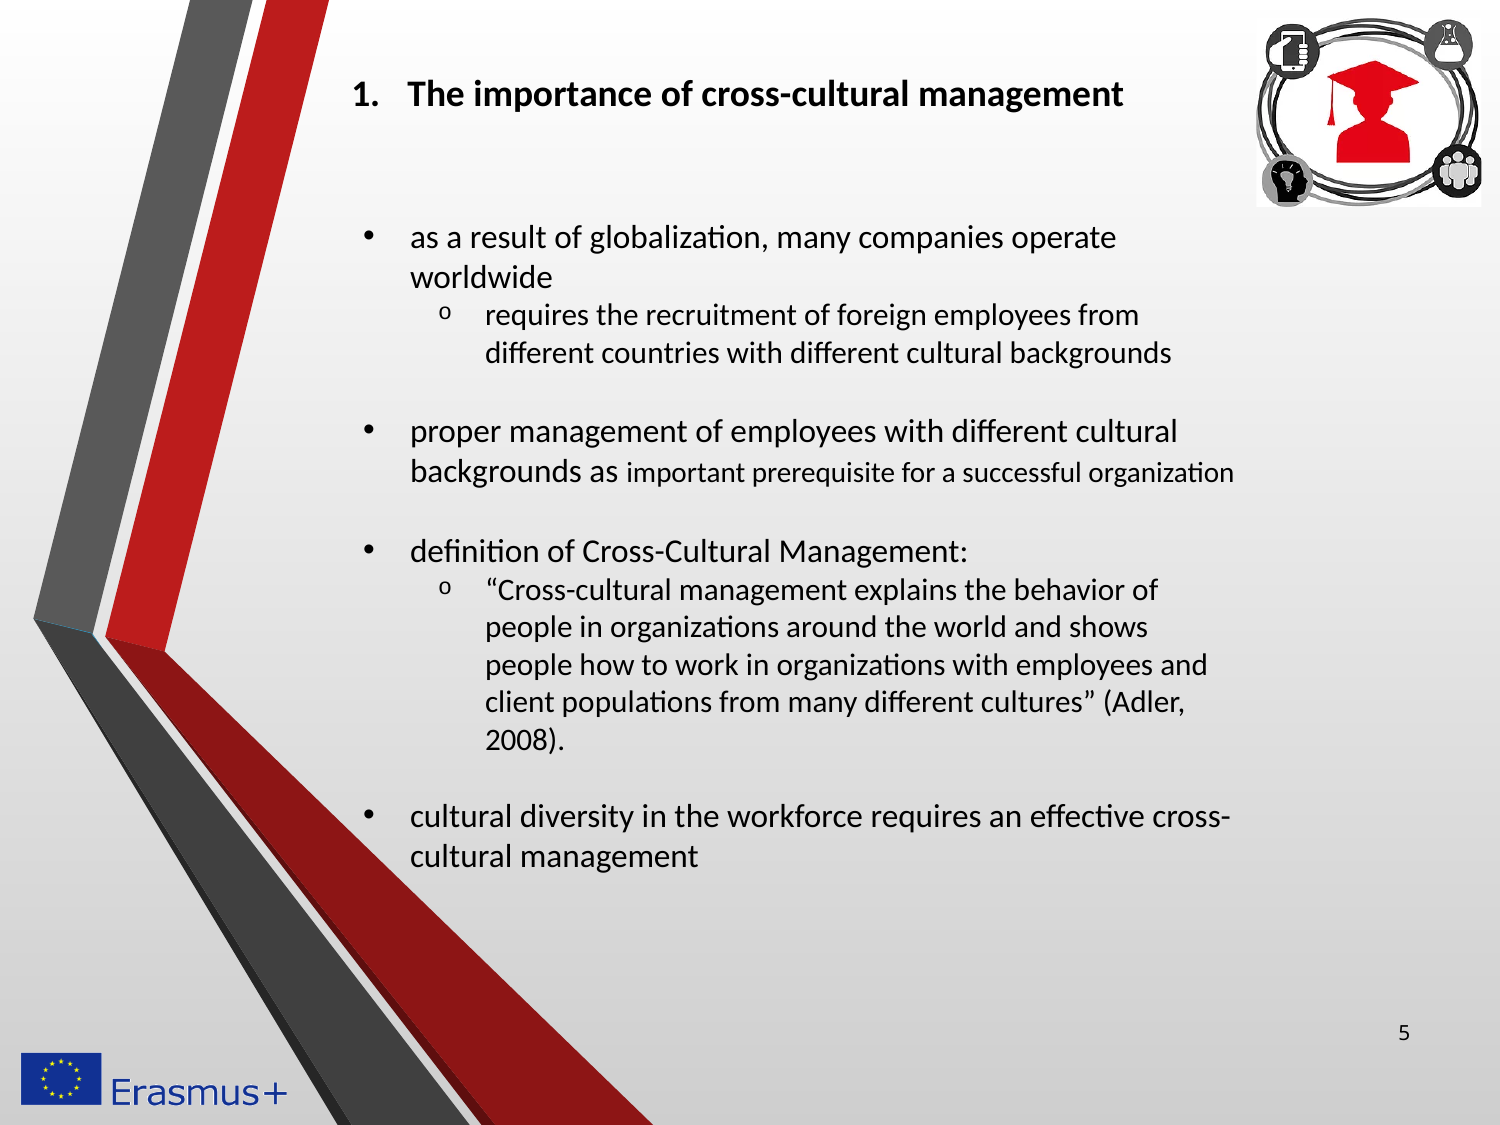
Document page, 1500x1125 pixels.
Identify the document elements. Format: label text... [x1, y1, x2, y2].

slide_number <numer> [1357, 1003, 1425, 1064]
text_box as a result of globalization, many companies operate worldwide requires the recruitment of foreign employees from different countries with different cultural backgrounds proper management of employees with different cultural backgrounds as important prerequisite for a successful organization definition of Cross-Cultural Management: “Cross-cultural management explains the behavior of people in organizations around the world and shows people how to work in organizations with employees and client populations from many different cultures” (Adler, 2008). cultural diversity in the workforce requires an effective cross-cultural management [348, 207, 1258, 882]
picture [5, 1037, 302, 1120]
text_box The importance of cross-cultural management [336, 61, 1246, 122]
chart [1258, 19, 1483, 209]
picture [1256, 18, 1482, 207]
